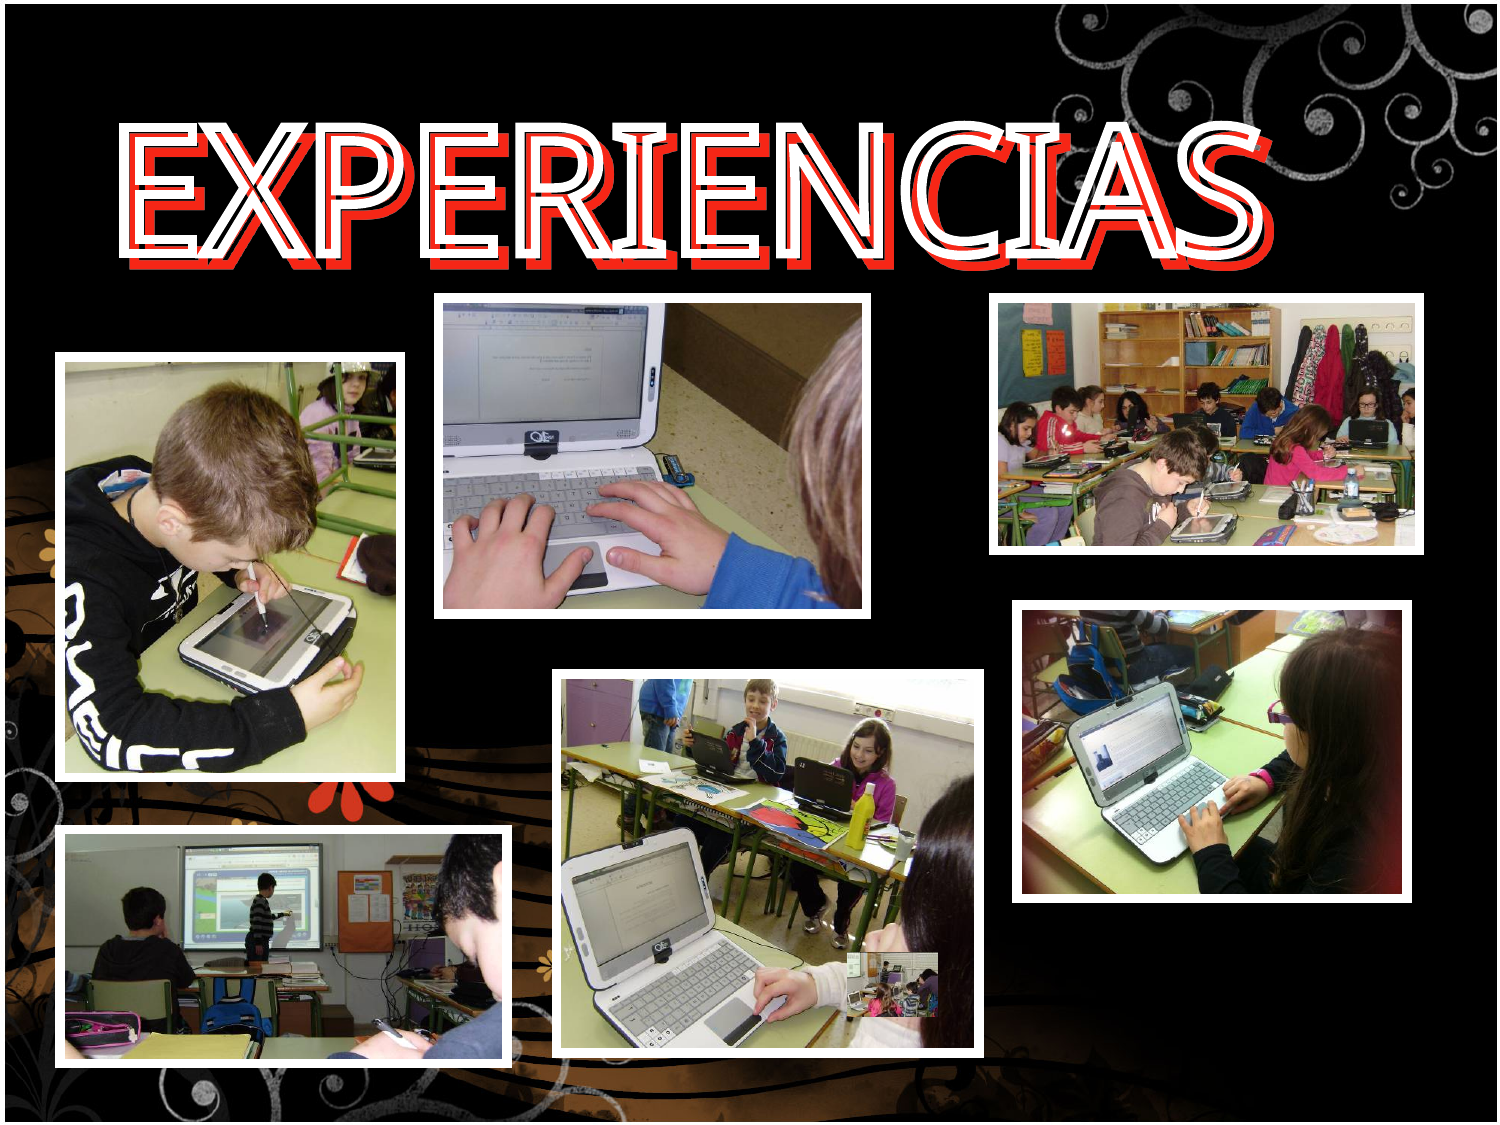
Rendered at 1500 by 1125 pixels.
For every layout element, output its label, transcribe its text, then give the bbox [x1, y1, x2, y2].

text_box EXPERIENCIAS [1010, 127, 1055, 254]
text_box EXPERIENCIAS [617, 127, 662, 254]
text_box EXPERIENCIAS [123, 127, 193, 254]
text_box EXPERIENCIAS [905, 125, 999, 256]
picture [0, 0, 1500, 1125]
text_box EXPERIENCIAS [203, 127, 303, 254]
text_box EXPERIENCIAS [424, 127, 493, 254]
text_box EXPERIENCIAS [1180, 125, 1258, 256]
text_box EXPERIENCIAS [685, 127, 754, 254]
text_box EXPERIENCIAS [780, 127, 879, 254]
text_box EXPERIENCIAS [1061, 126, 1172, 254]
text_box EXPERIENCIAS [519, 127, 608, 254]
text_box EXPERIENCIAS [320, 127, 399, 254]
